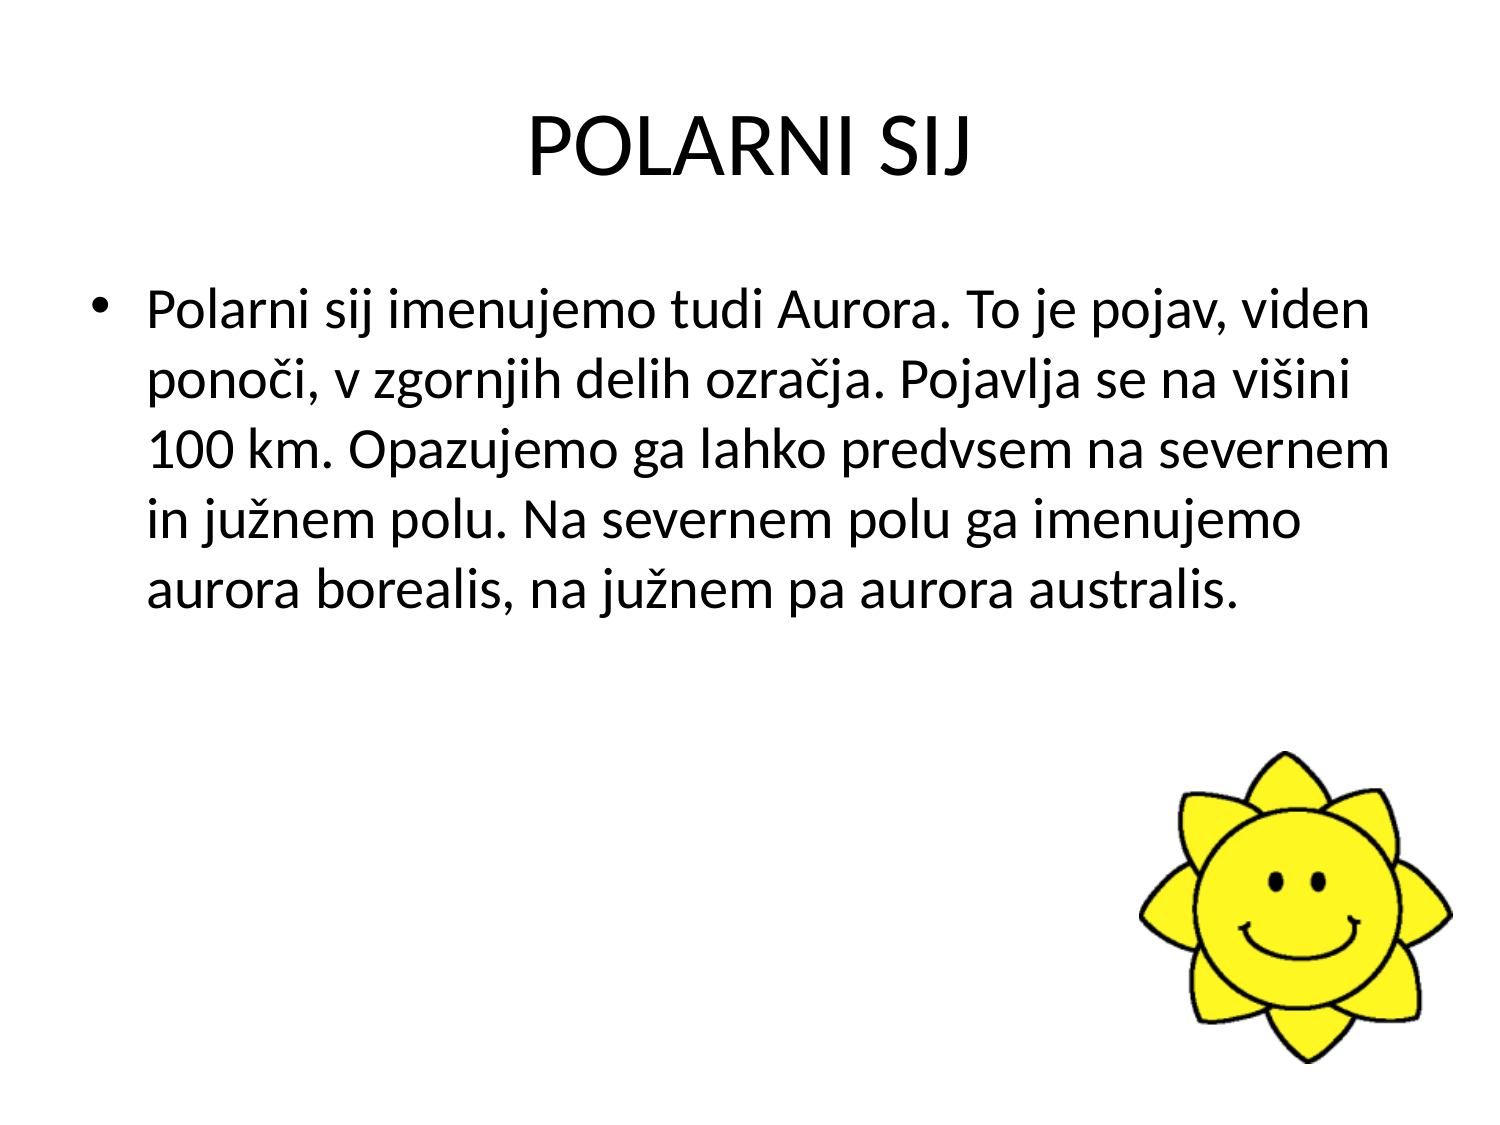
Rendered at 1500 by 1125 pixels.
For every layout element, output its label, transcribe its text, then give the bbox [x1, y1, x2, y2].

list Polarni sij imenujemo tudi Aurora. To je pojav, viden ponoči, v zgornjih delih ozračja. Pojavlja se na višini 100 km. Opazujemo ga lahko predvsem na severnem in južnem polu. Na severnem polu ga imenujemo aurora borealis, na južnem pa aurora australis. [75, 262, 1425, 1005]
picture [1139, 751, 1453, 1064]
title POLARNI SIJ [75, 45, 1425, 233]
